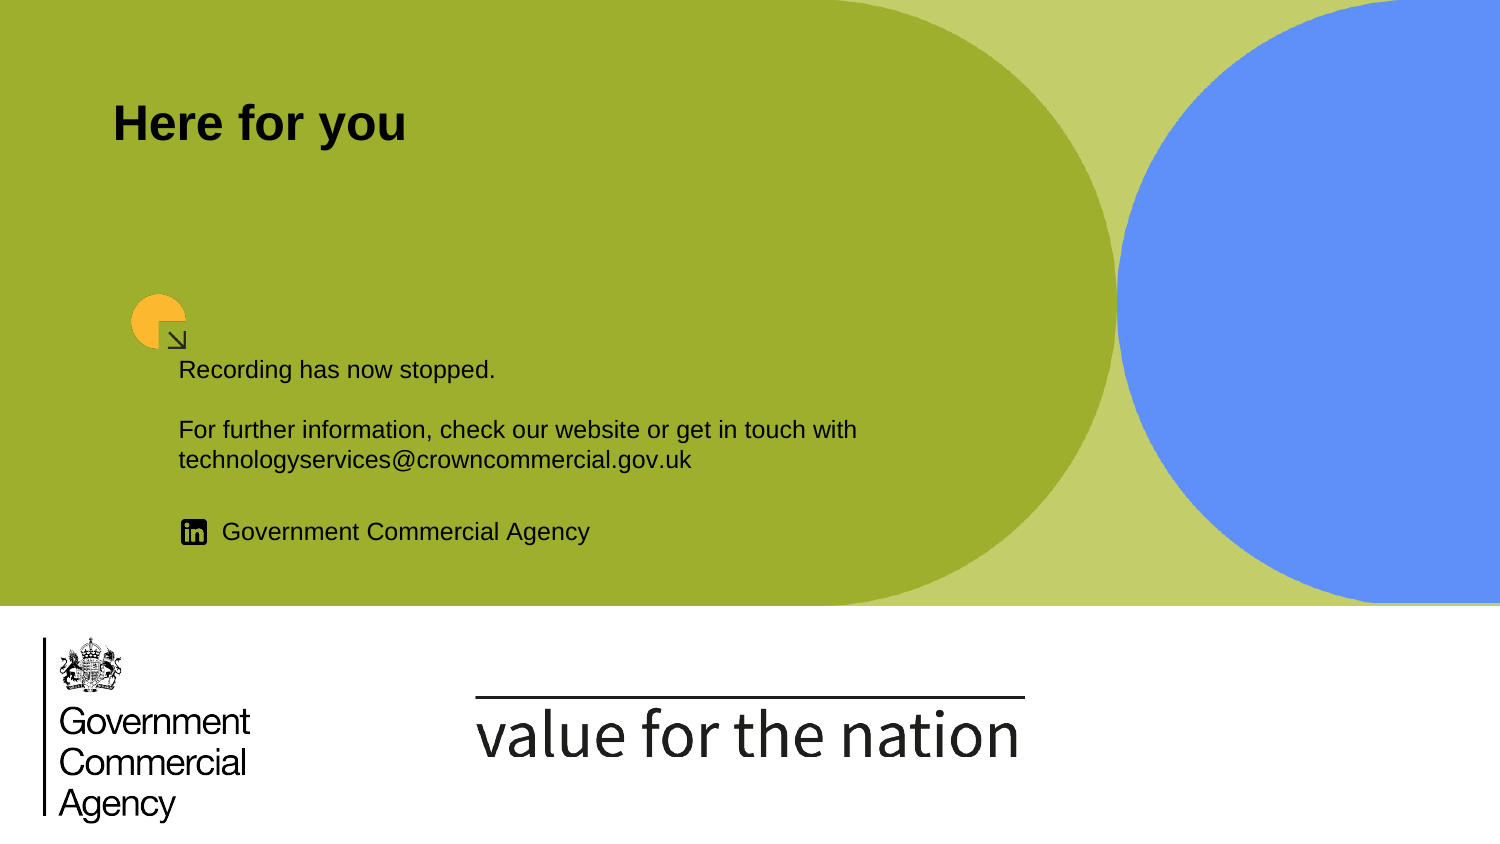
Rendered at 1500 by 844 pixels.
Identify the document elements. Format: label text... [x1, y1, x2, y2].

title Recording has now stopped. For further information, check our website or get in touch with technologyservices@crowncommercial.gov.uk [178, 353, 964, 493]
title Here for you [112, 90, 501, 195]
